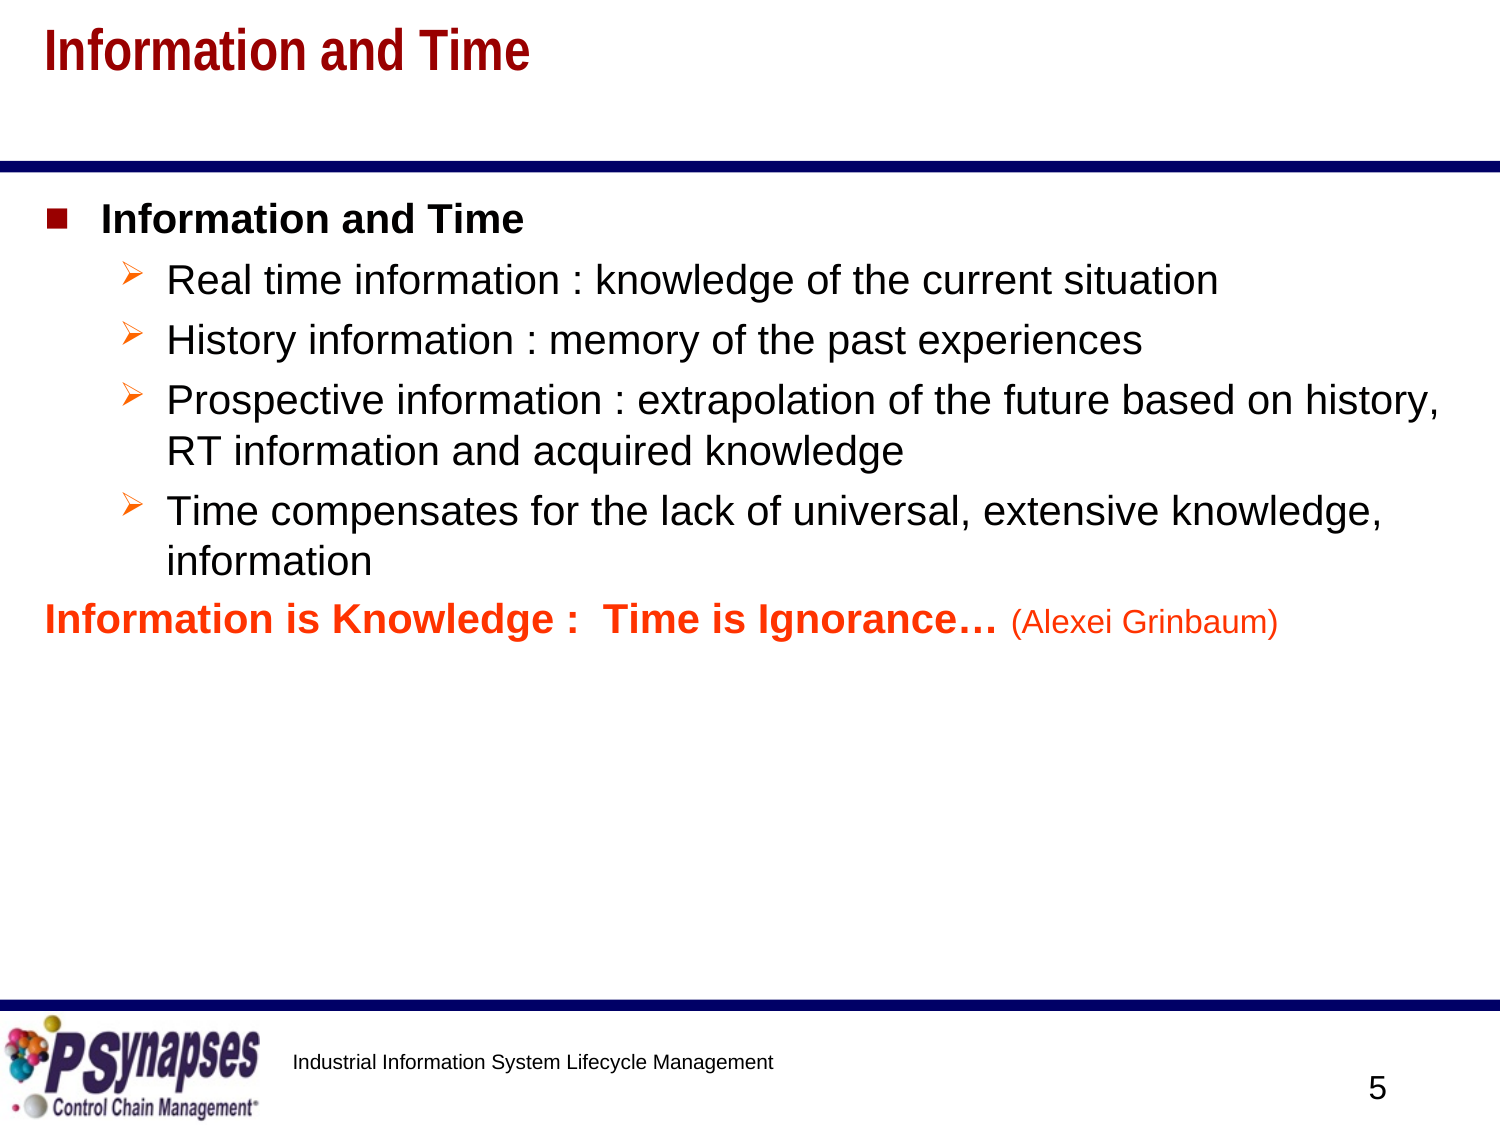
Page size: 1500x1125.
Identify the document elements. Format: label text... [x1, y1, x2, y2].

list Information and Time Real time information : knowledge of the current situation History information : memory of the past experiences Prospective information : extrapolation of the future based on history, RT information and acquired knowledge Time compensates for the lack of universal, extensive knowledge, information Information is Knowledge : Time is Ignorance… (Alexei Grinbaum) [29, 184, 1471, 988]
picture [0, 1011, 260, 1125]
title Information and Time [29, 12, 1471, 138]
